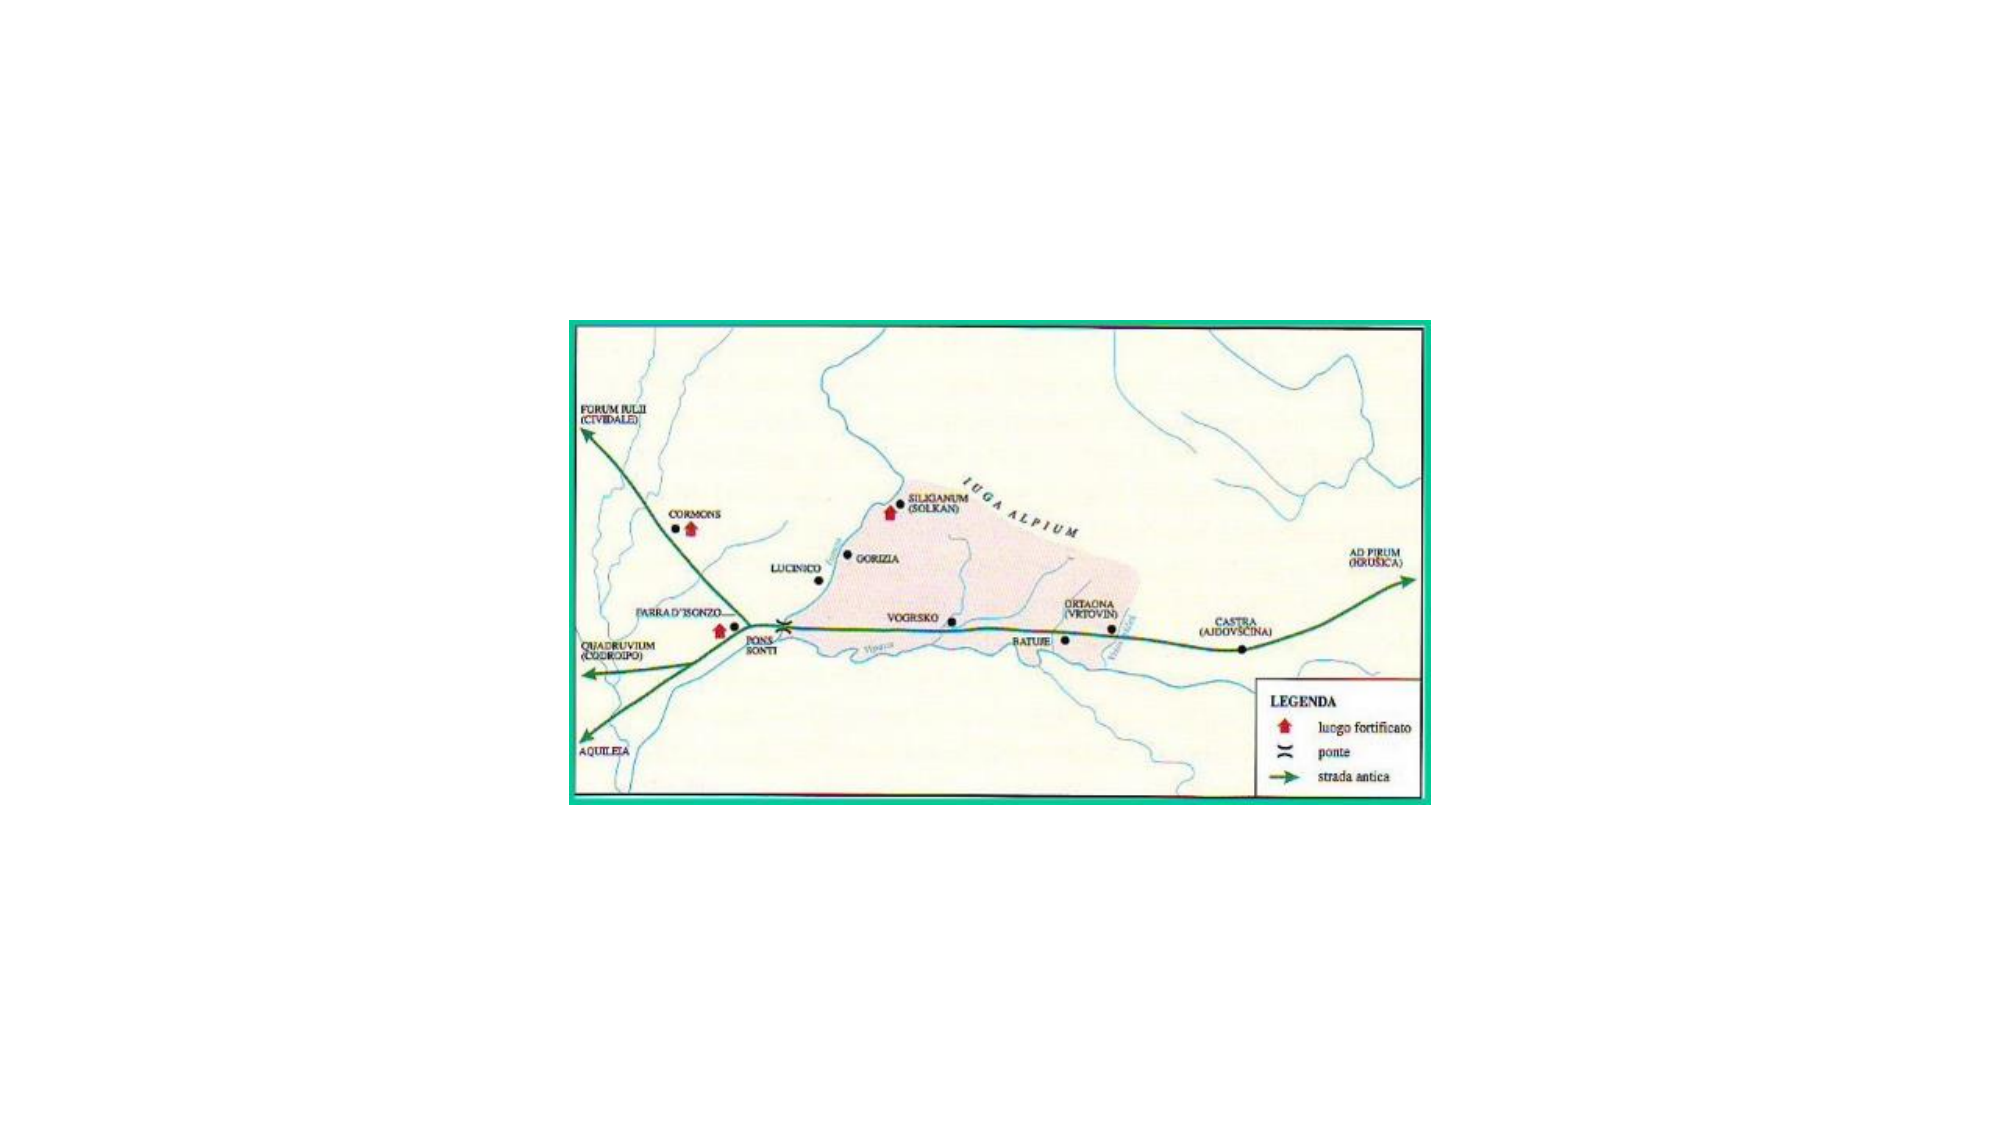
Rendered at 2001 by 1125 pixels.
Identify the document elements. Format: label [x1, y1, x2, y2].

picture [569, 320, 1431, 805]
